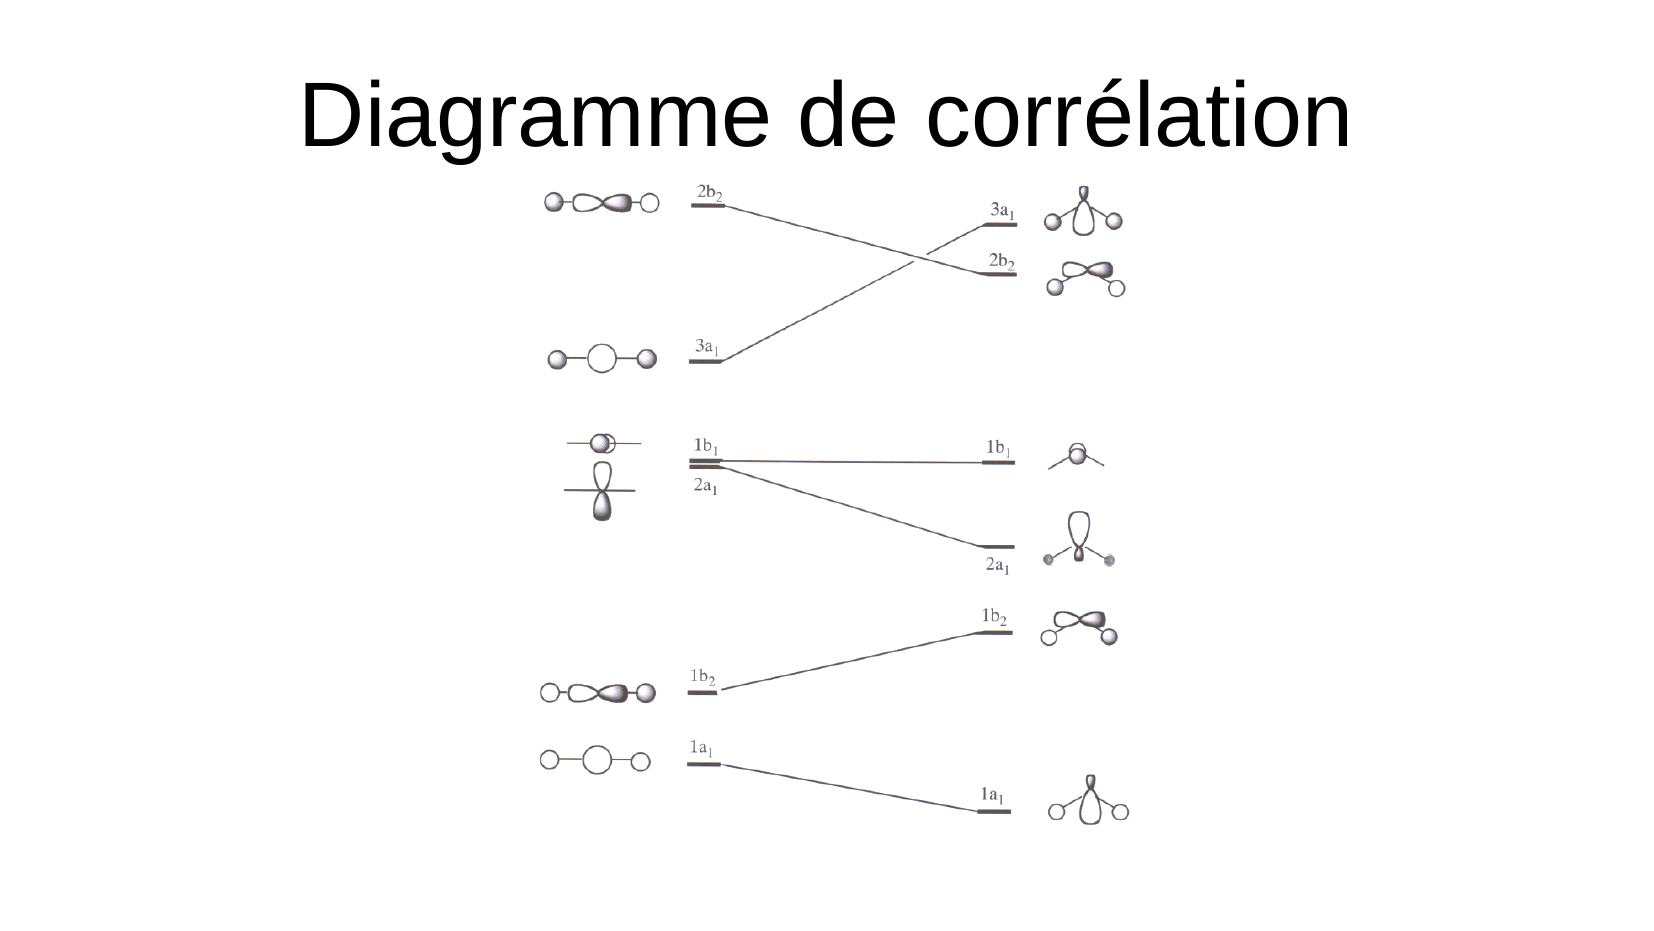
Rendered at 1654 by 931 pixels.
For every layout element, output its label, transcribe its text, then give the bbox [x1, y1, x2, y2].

title Diagramme de corrélation [82, 37, 1571, 193]
picture [519, 177, 1170, 875]
